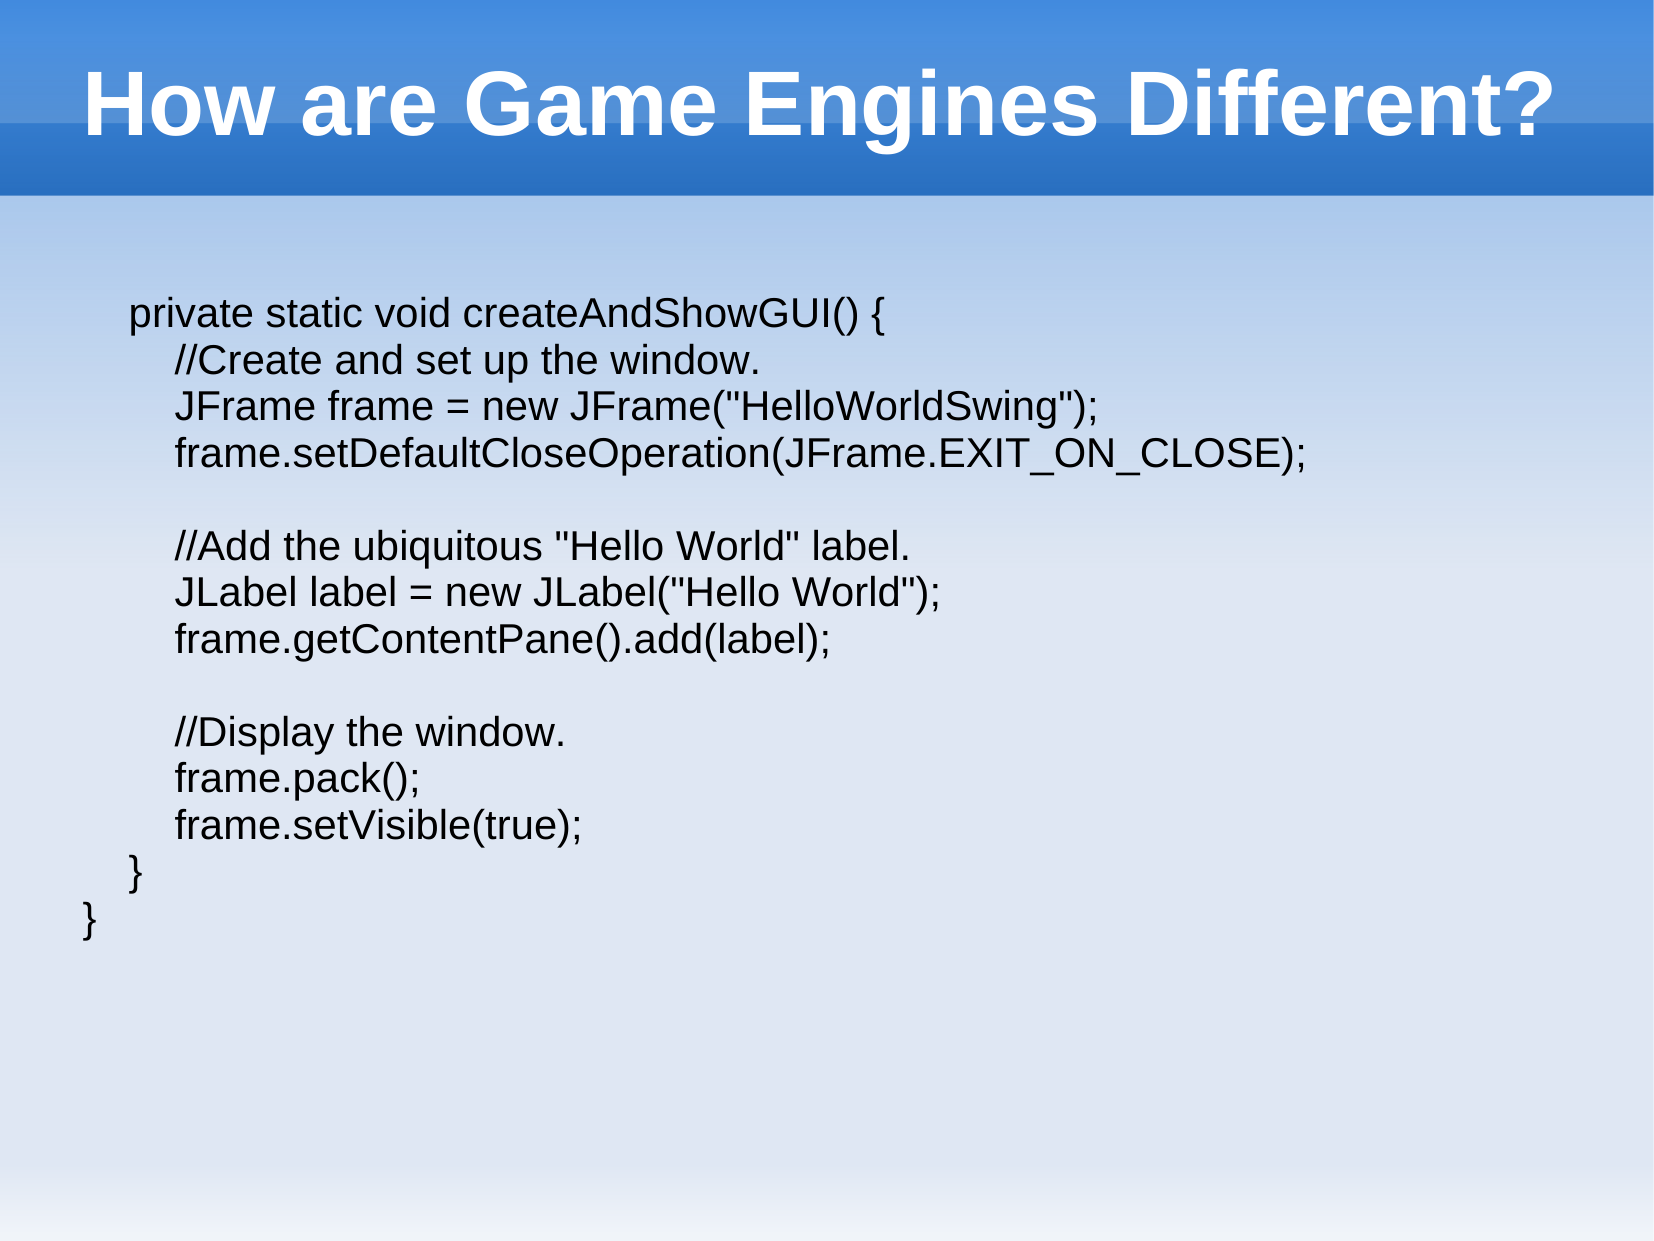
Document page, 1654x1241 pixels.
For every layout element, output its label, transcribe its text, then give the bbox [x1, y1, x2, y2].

list private static void createAndShowGUI() { //Create and set up the window. JFrame frame = new JFrame("HelloWorldSwing"); frame.setDefaultCloseOperation(JFrame.EXIT_ON_CLOSE); //Add the ubiquitous "Hello World" label. JLabel label = new JLabel("Hello World"); frame.getContentPane().add(label); //Display the window. frame.pack(); frame.setVisible(true); } } [82, 290, 1571, 1109]
title How are Game Engines Different? [76, 0, 1565, 208]
picture [0, 0, 1654, 1241]
